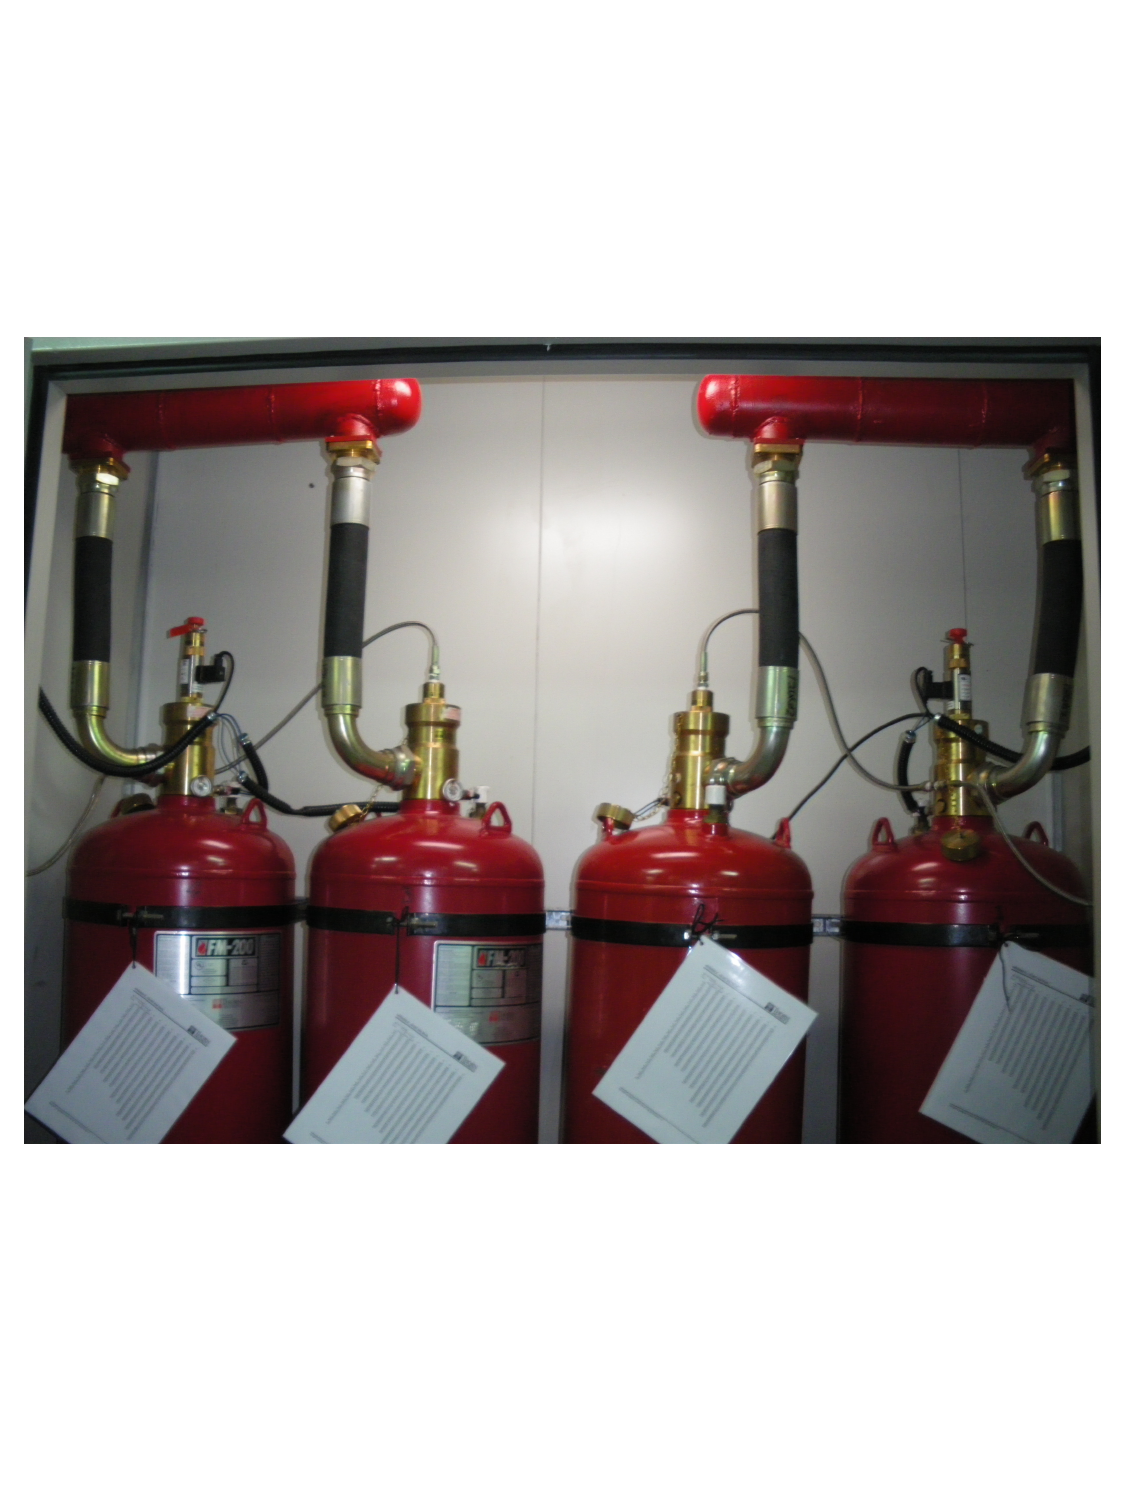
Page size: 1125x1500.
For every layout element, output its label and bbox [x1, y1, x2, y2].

picture [24, 337, 1101, 1144]
